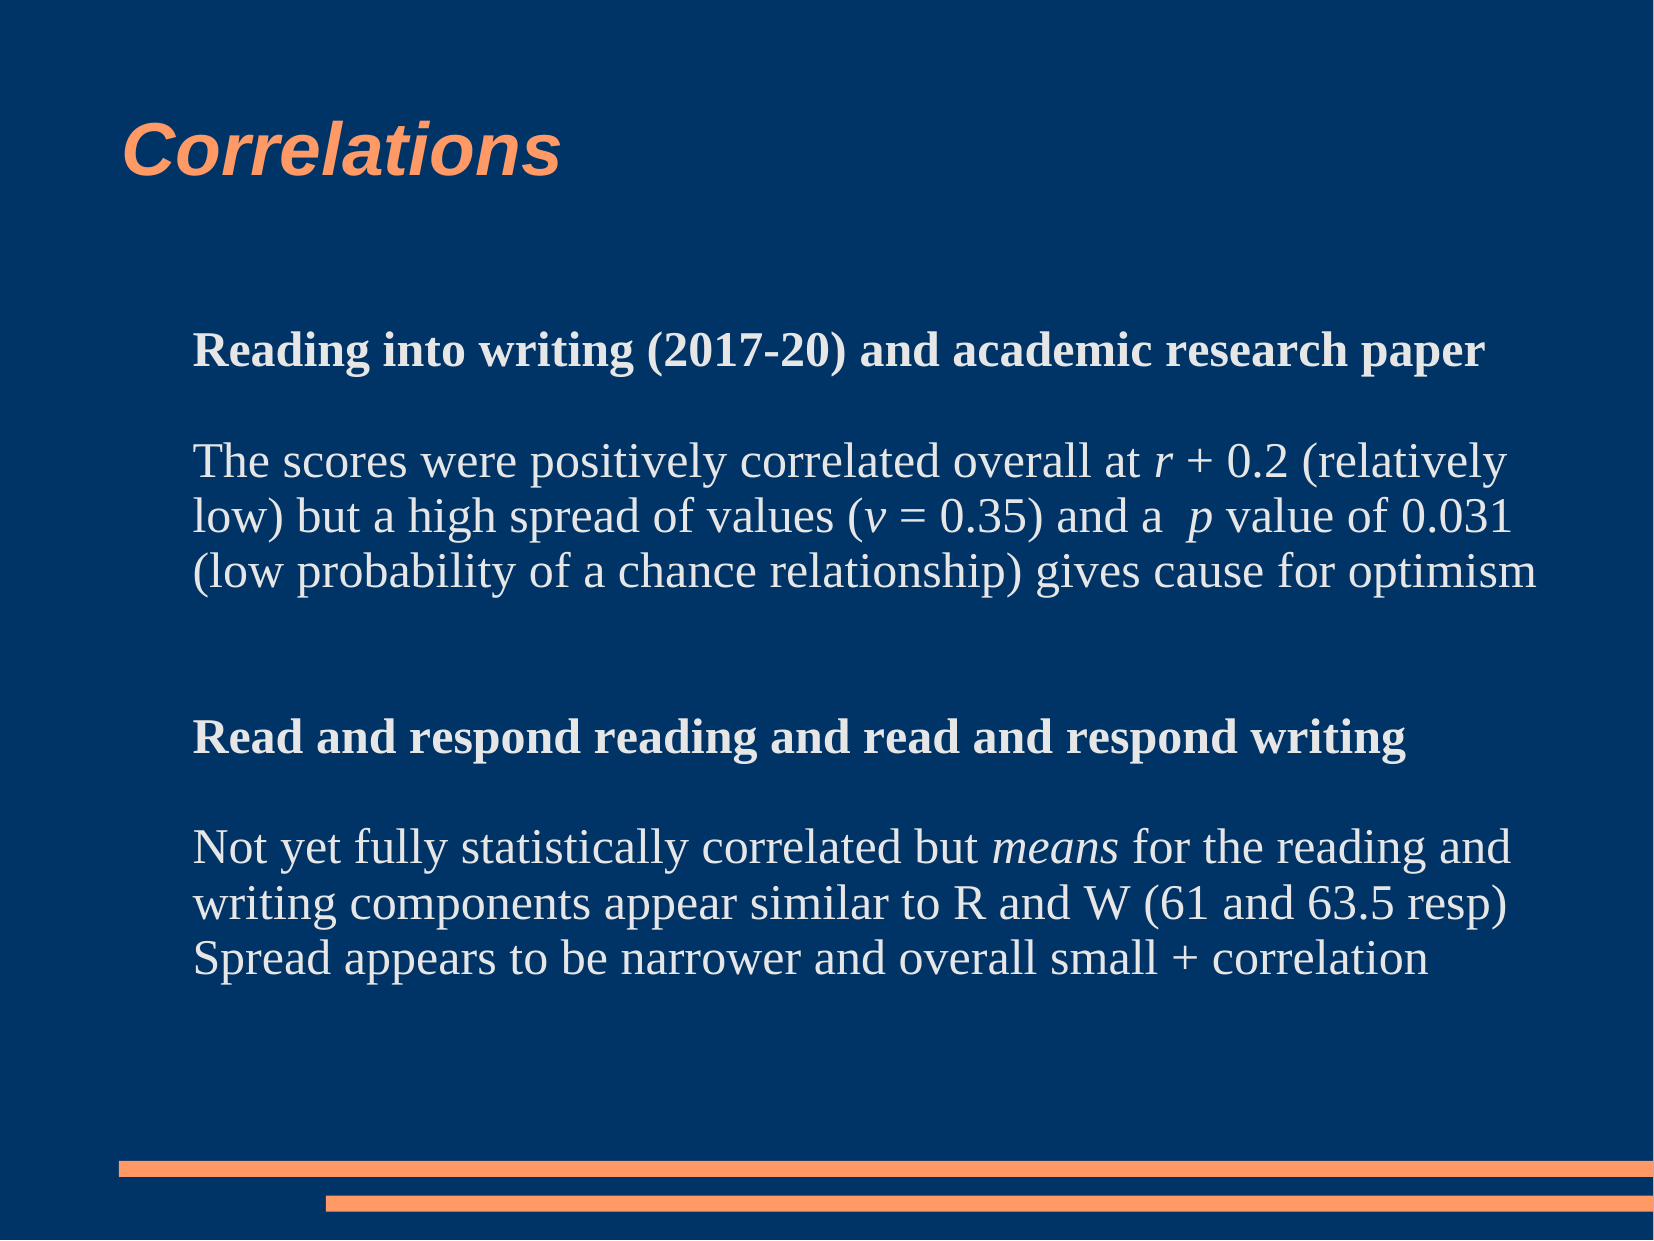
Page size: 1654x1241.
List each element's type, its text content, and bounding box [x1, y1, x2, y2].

title Correlations [121, 46, 1534, 254]
list Reading into writing (2017-20) and academic research paper The scores were positively correlated overall at r + 0.2 (relatively low) but a high spread of values (v = 0.35) and a p value of 0.031 (low probability of a chance relationship) gives cause for optimism Read and respond reading and read and respond writing Not yet fully statistically correlated but means for the reading and writing components appear similar to R and W (61 and 63.5 resp) Spread appears to be narrower and overall small + correlation [121, 322, 1561, 1132]
